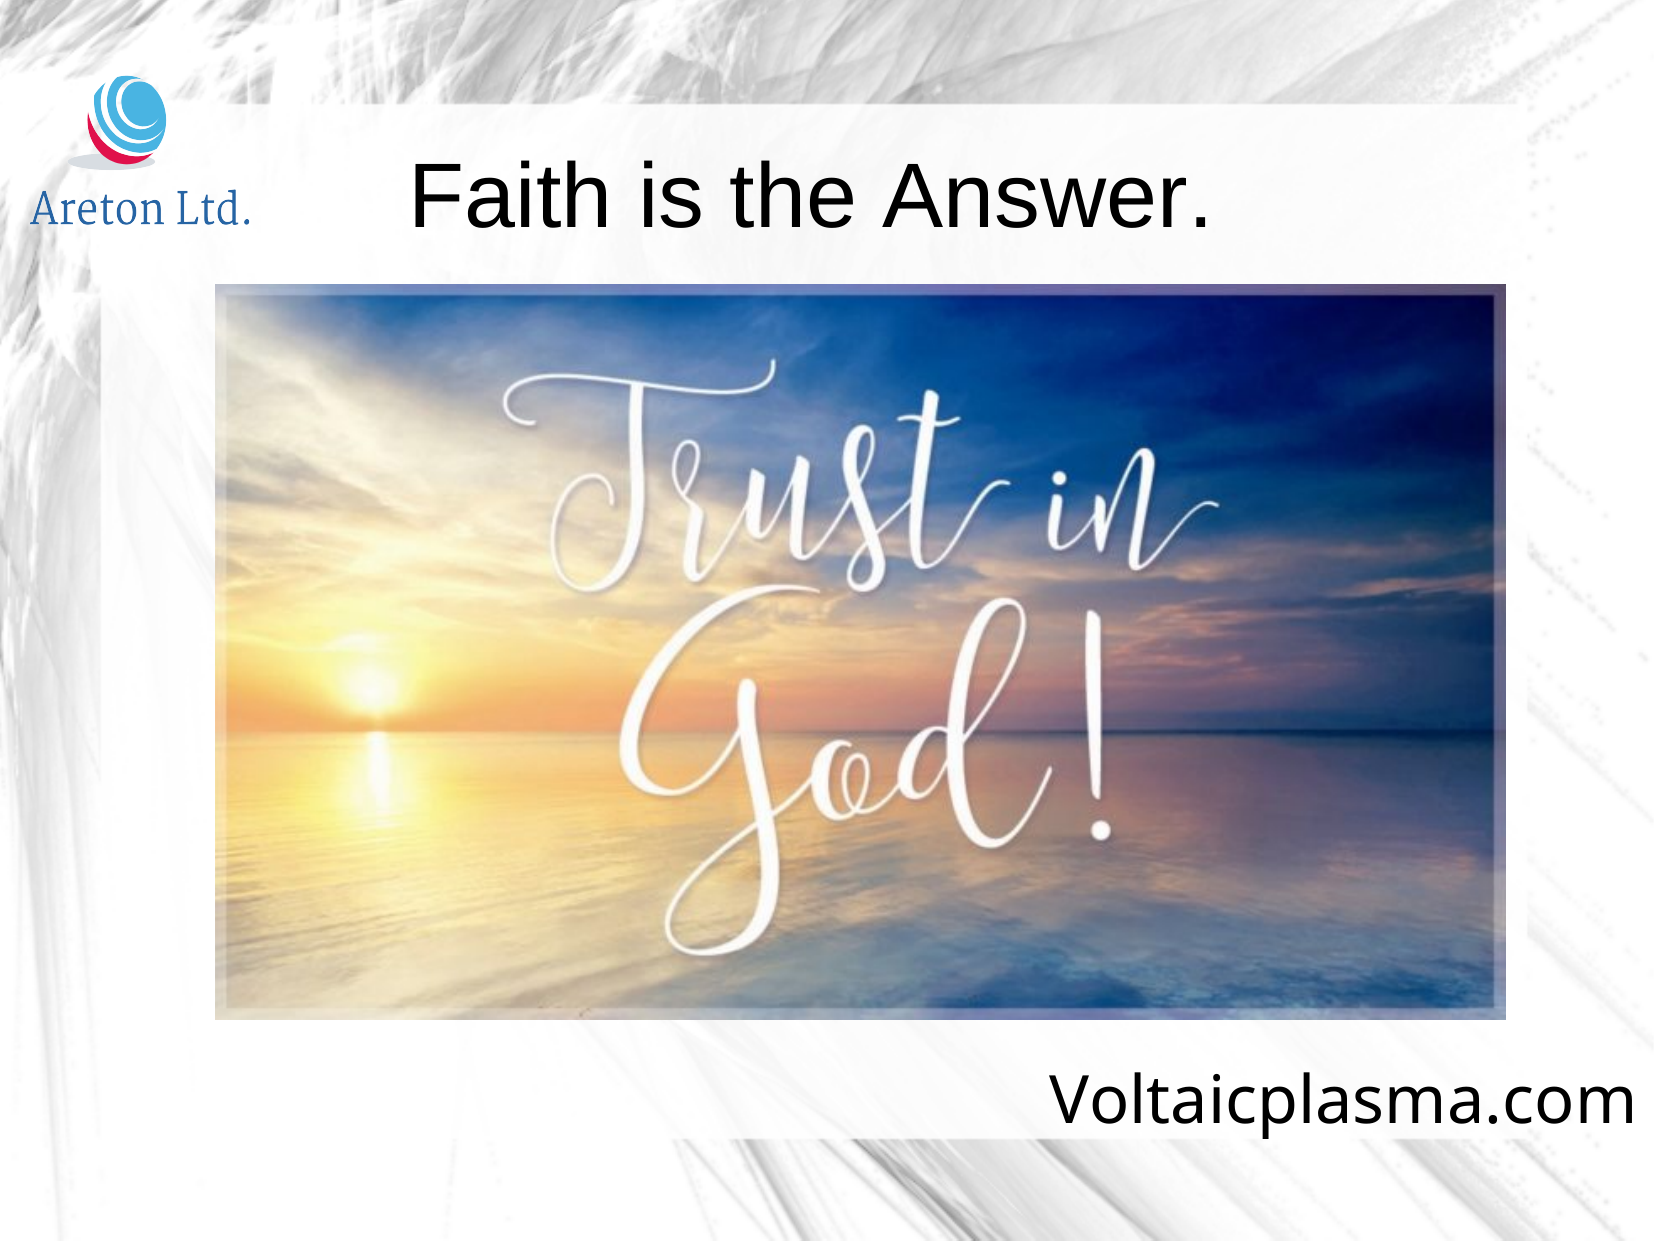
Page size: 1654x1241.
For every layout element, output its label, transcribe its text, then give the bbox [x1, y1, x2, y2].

picture [0, 0, 1654, 1241]
title Faith is the Answer. [316, 112, 1506, 281]
text_box Voltaicplasma.com [617, 784, 1654, 1241]
